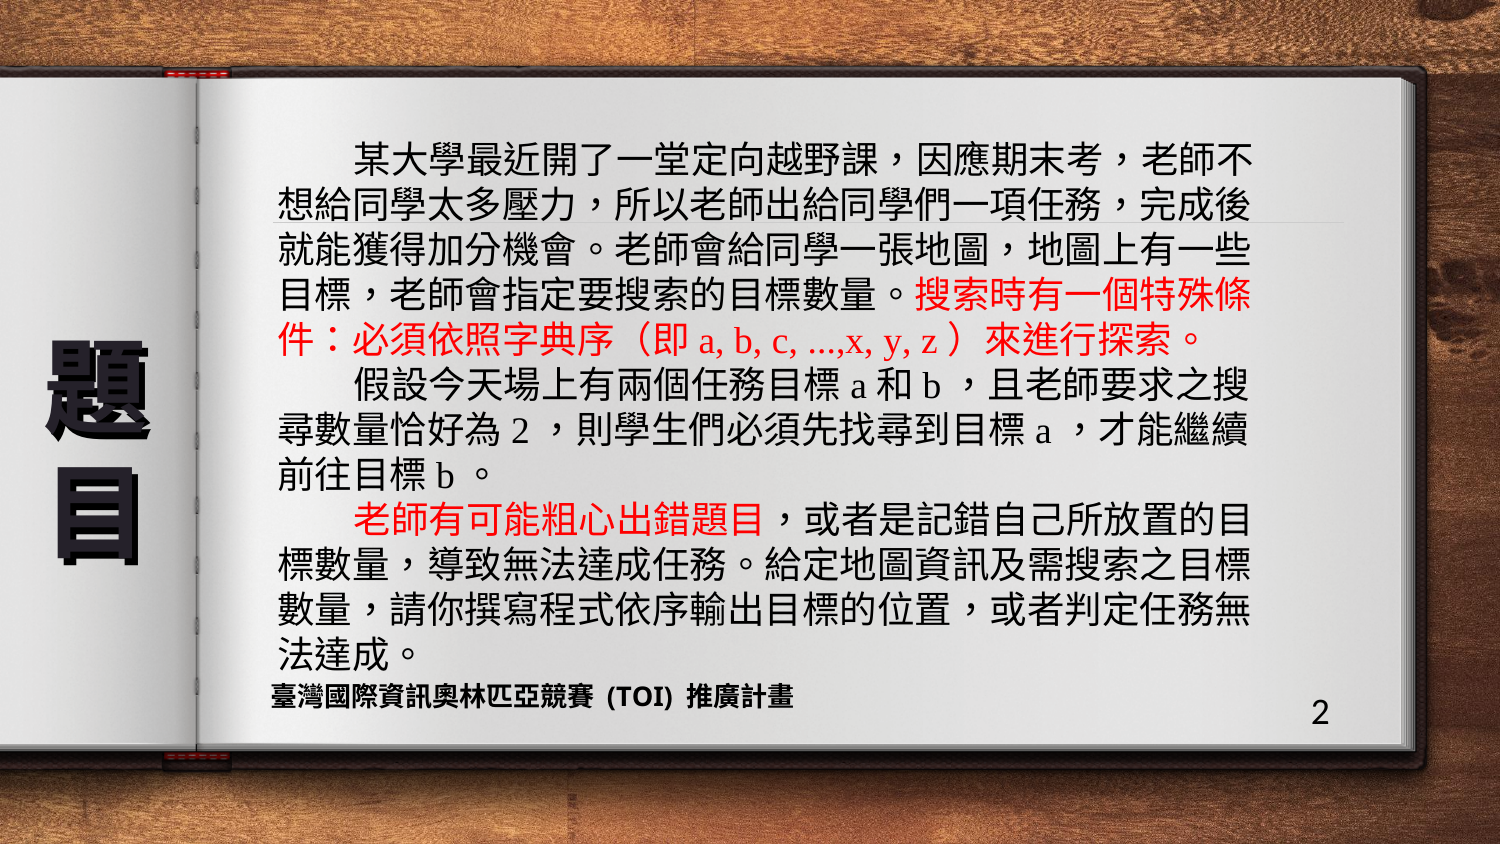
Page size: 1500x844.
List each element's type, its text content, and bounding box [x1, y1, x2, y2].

title 題 目 [28, 306, 210, 552]
text_box [1295, 672, 1386, 737]
text_box 某大學最近開了一堂定向越野課，因應期末考，老師不想給同學太多壓力，所以老師出給同學們一項任務，完成後就能獲得加分機會。老師會給同學一張地圖，地圖上有一些目標，老師會指定要搜索的目標數量。搜索時有一個特殊條件：必須依照字典序（即a, b, c, ...,x, y, z）來進行探索。 假設今天場上有兩個任務目標a和b，且老師要求之搜尋數量恰好為2，則學生們必須先找尋到目標a，才能繼續前往目標b。 老師有可能粗心出錯題目，或者是記錯自己所放置的目標數量，導致無法達成任務。給定地圖資訊及需搜索之目標數量，請你撰寫程式依序輸出目標的位置，或者判定任務無法達成。 [262, 129, 1296, 684]
